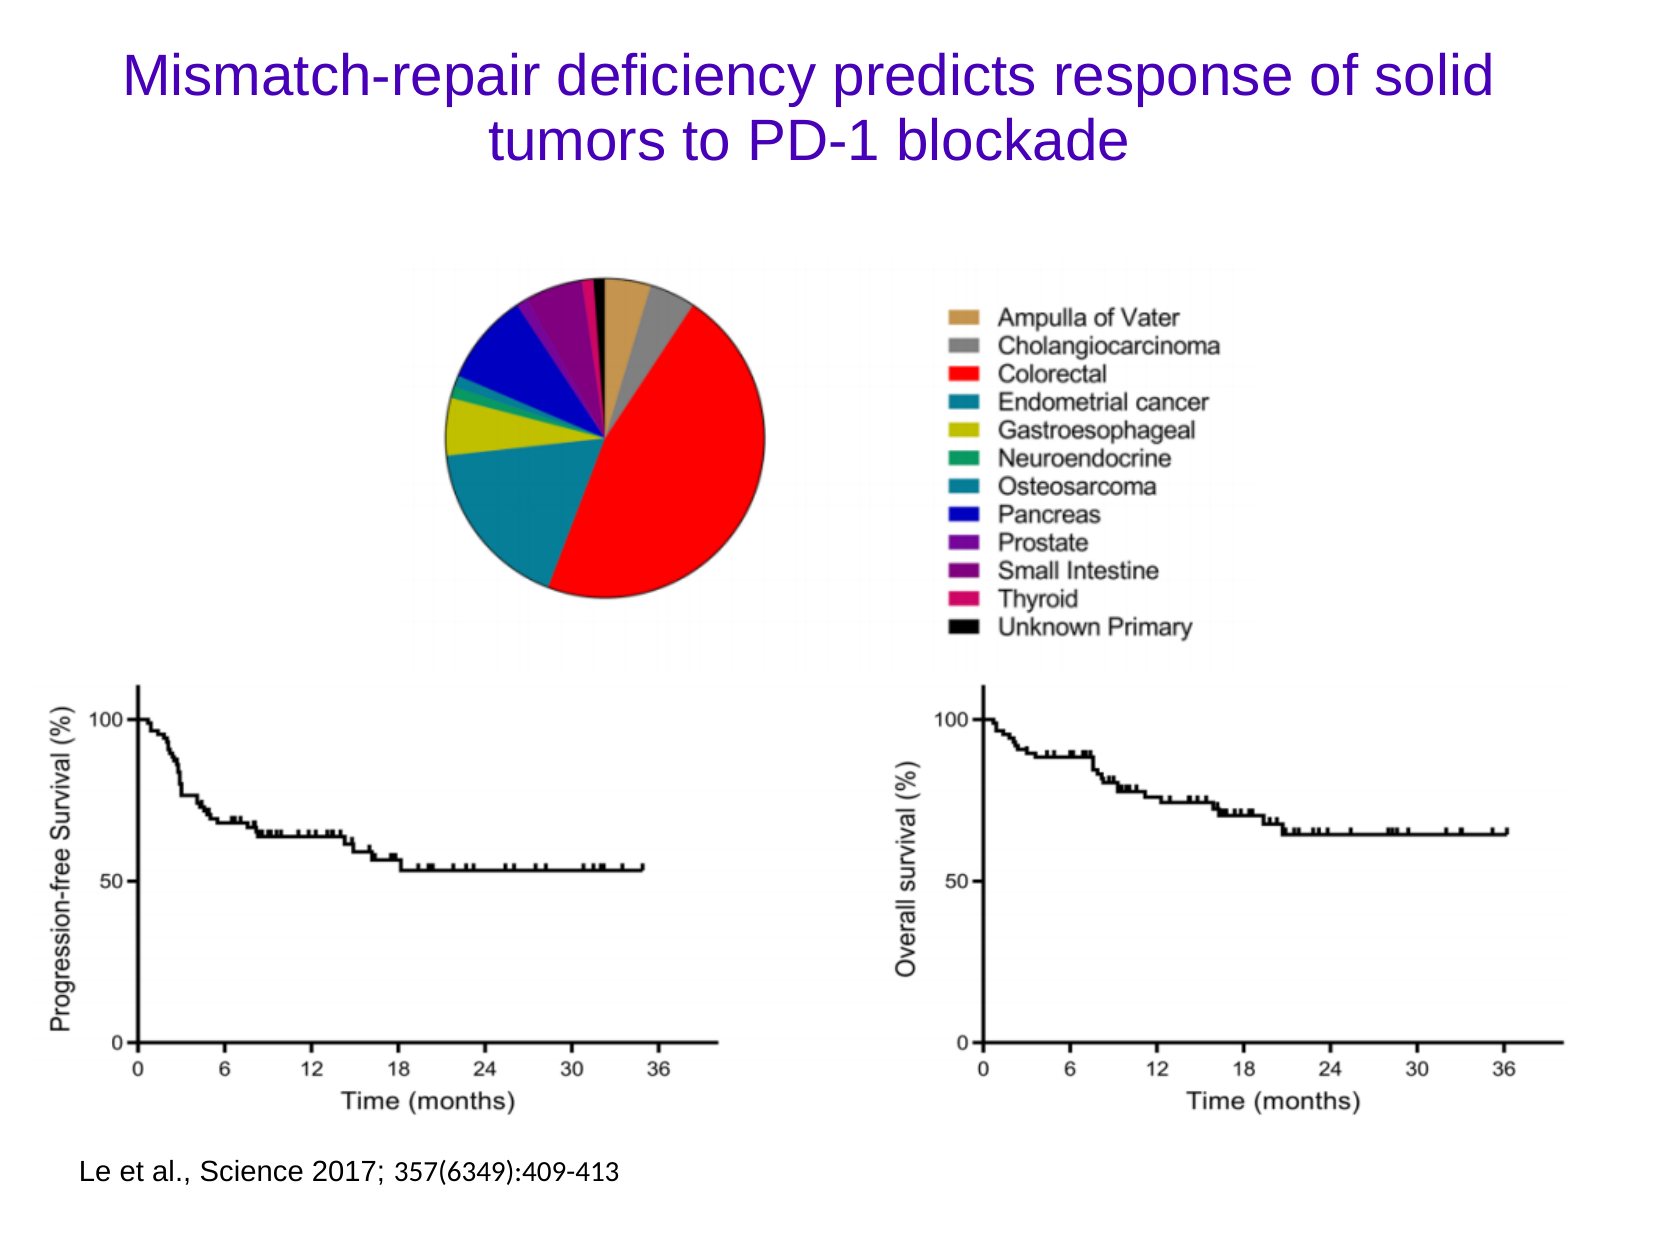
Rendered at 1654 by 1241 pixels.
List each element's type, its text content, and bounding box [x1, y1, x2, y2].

text_box Le et al., Science 2017; 357(6349):409-413 [64, 1147, 1092, 1205]
text_box Mismatch-repair deficiency predicts response of solid tumors to PD-1 blockade [24, 35, 1595, 198]
picture [30, 198, 1571, 1139]
